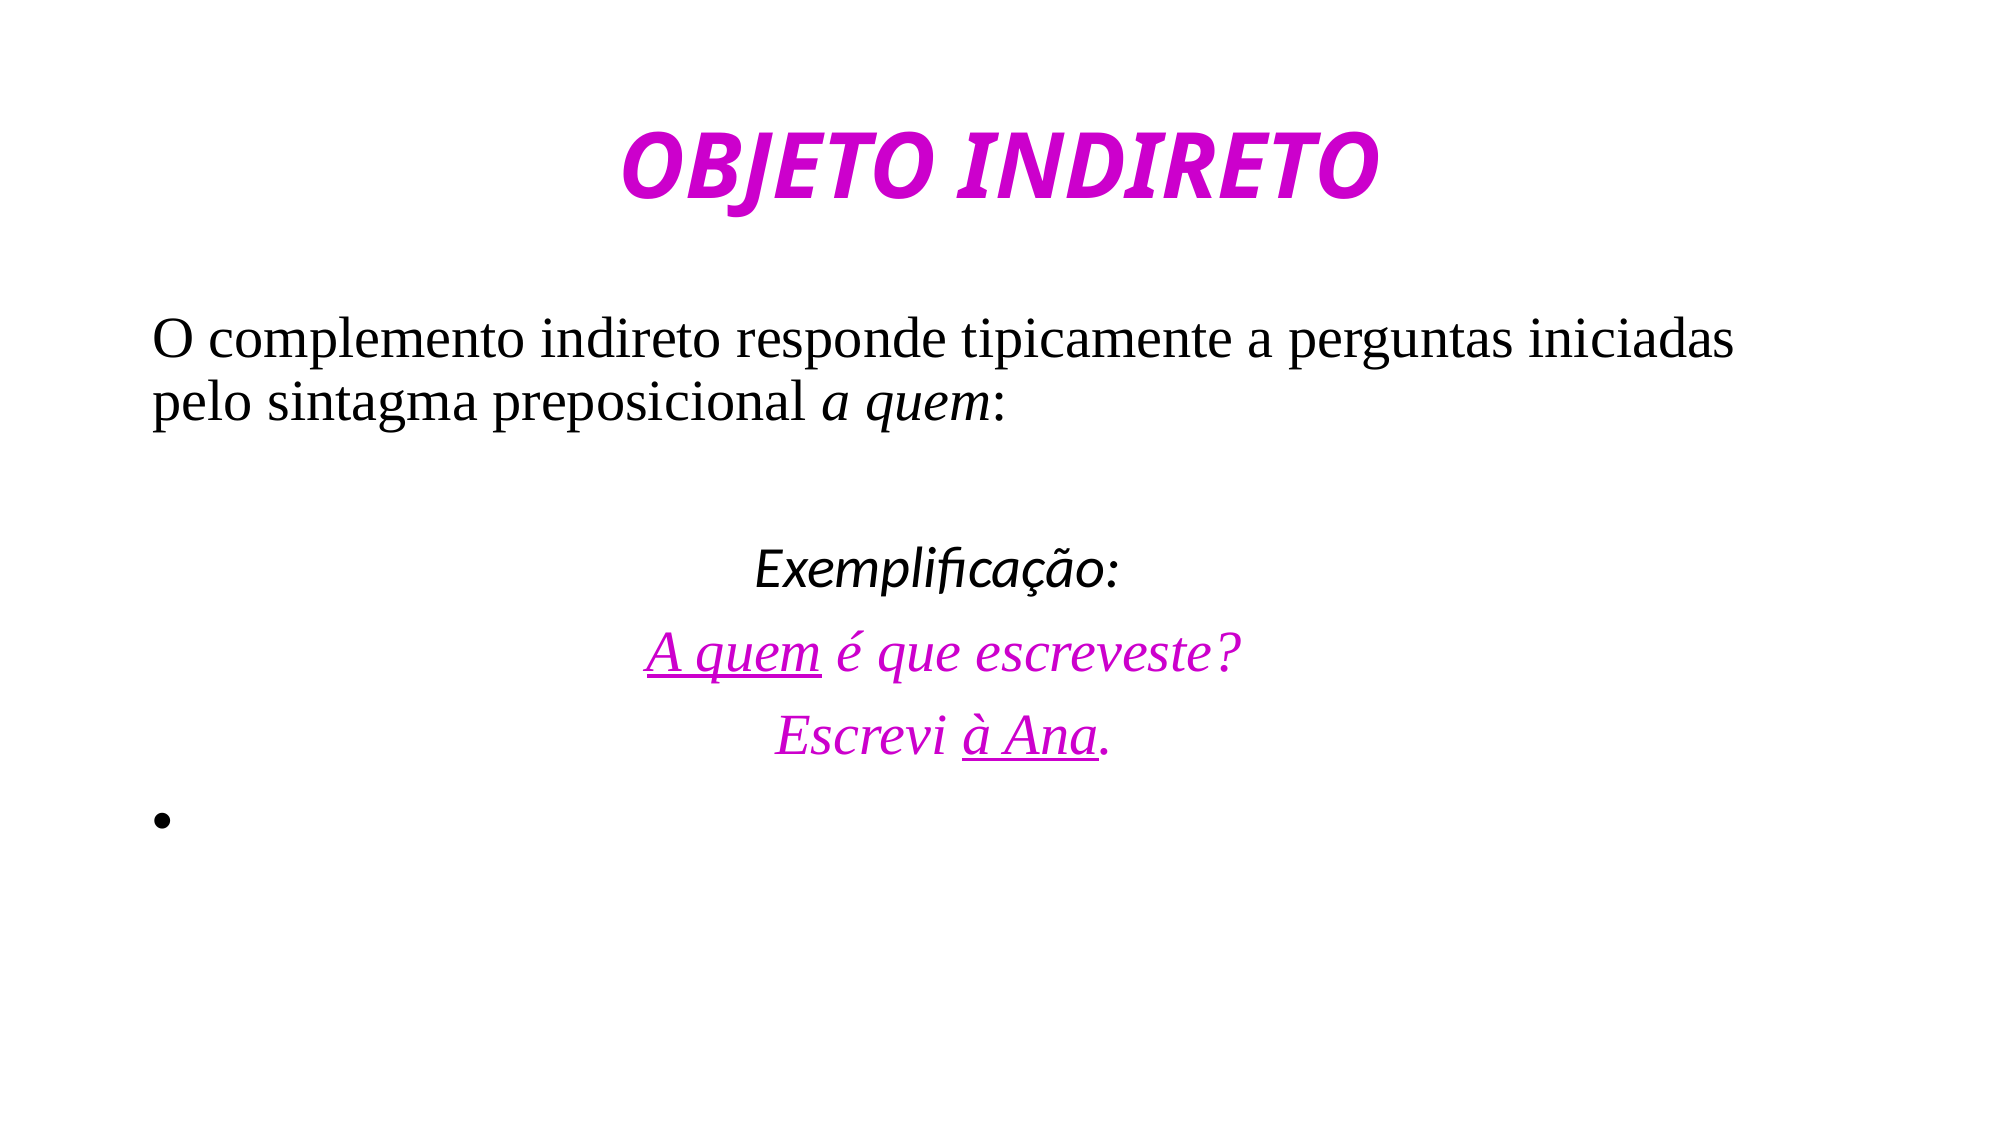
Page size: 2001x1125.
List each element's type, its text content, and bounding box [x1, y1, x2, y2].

title OBJETO INDIRETO [137, 59, 1863, 278]
list O complemento indireto responde tipicamente a perguntas iniciadas pelo sintagma preposicional a quem: Exemplificação: A quem é que escreveste? Escrevi à Ana. [137, 299, 1863, 1014]
